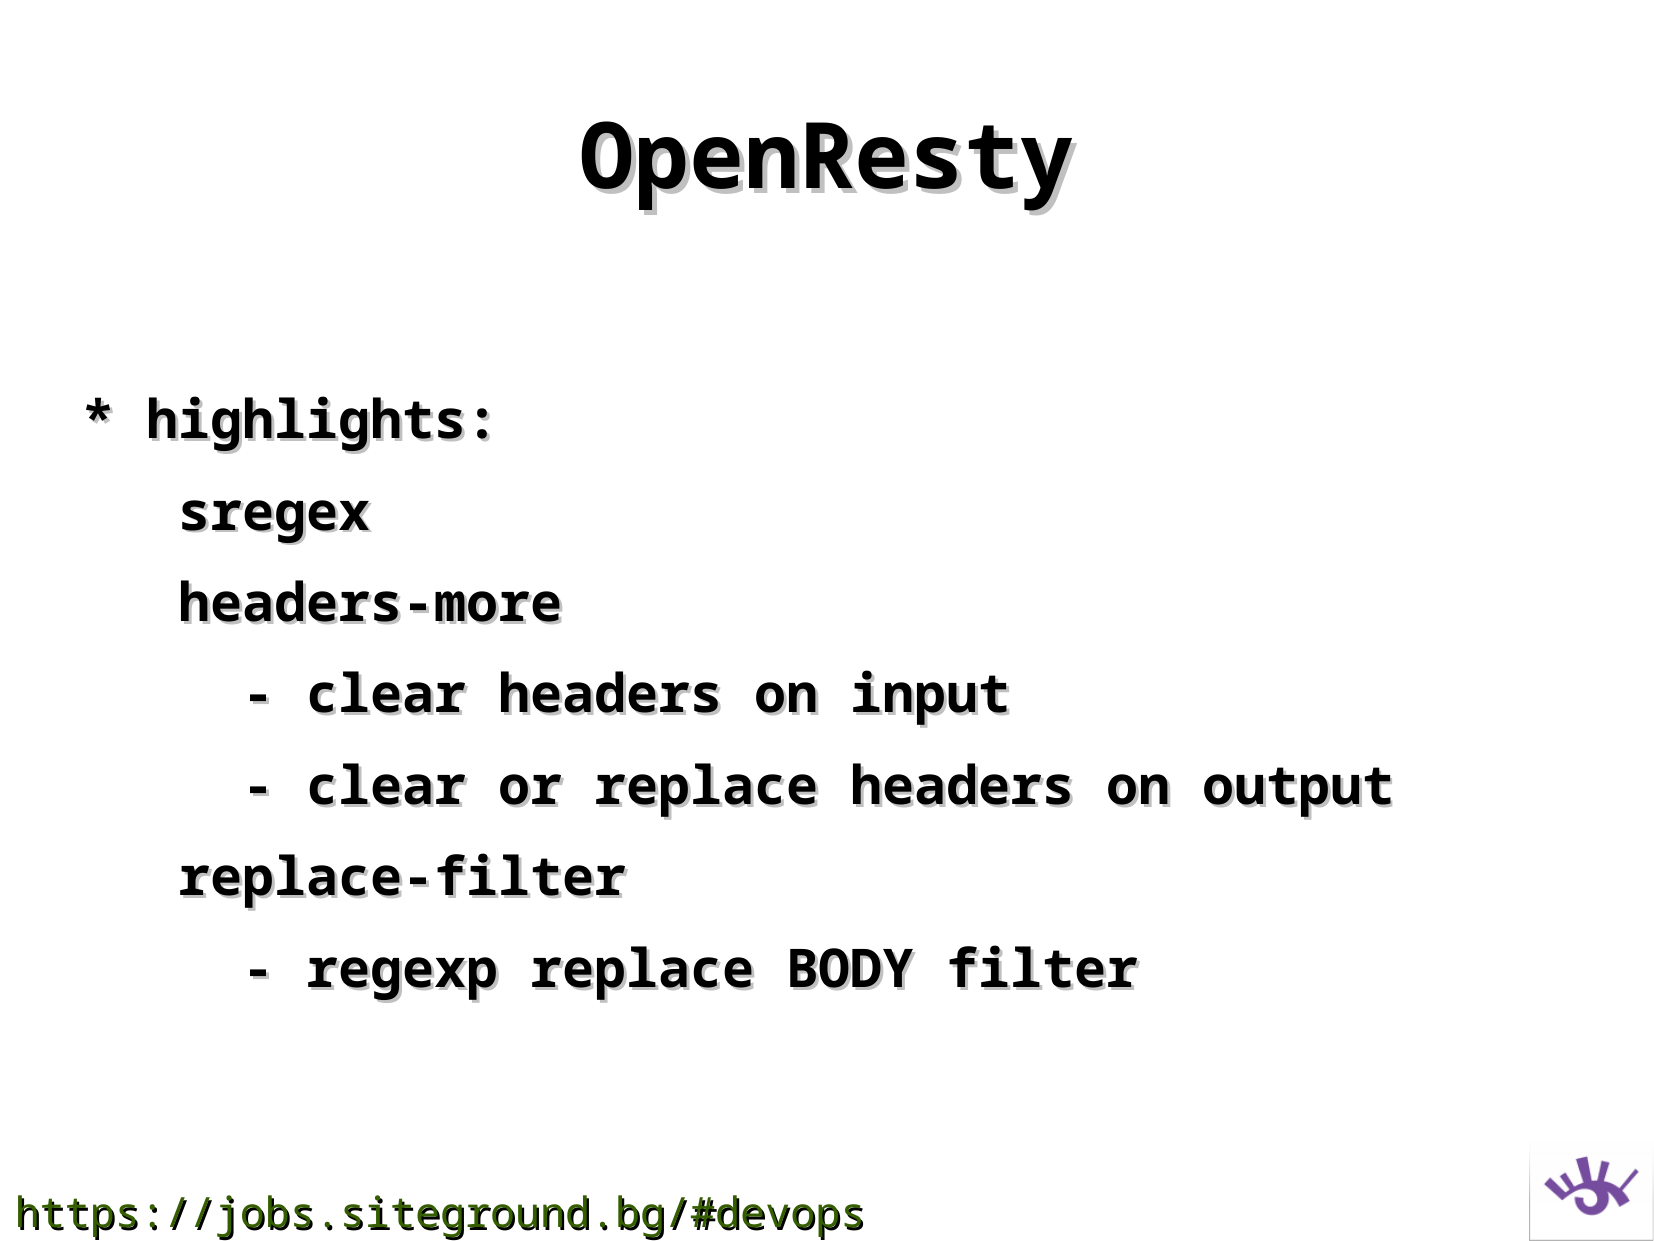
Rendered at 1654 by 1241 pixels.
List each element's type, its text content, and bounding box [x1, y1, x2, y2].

list * highlights: sregex headers-more - clear headers on input - clear or replace headers on output replace-filter - regexp replace BODY filter [82, 290, 1571, 1010]
text_box https://jobs.siteground.bg/#devops [0, 1175, 889, 1240]
picture [1529, 1134, 1654, 1241]
title OpenResty [82, 49, 1571, 257]
